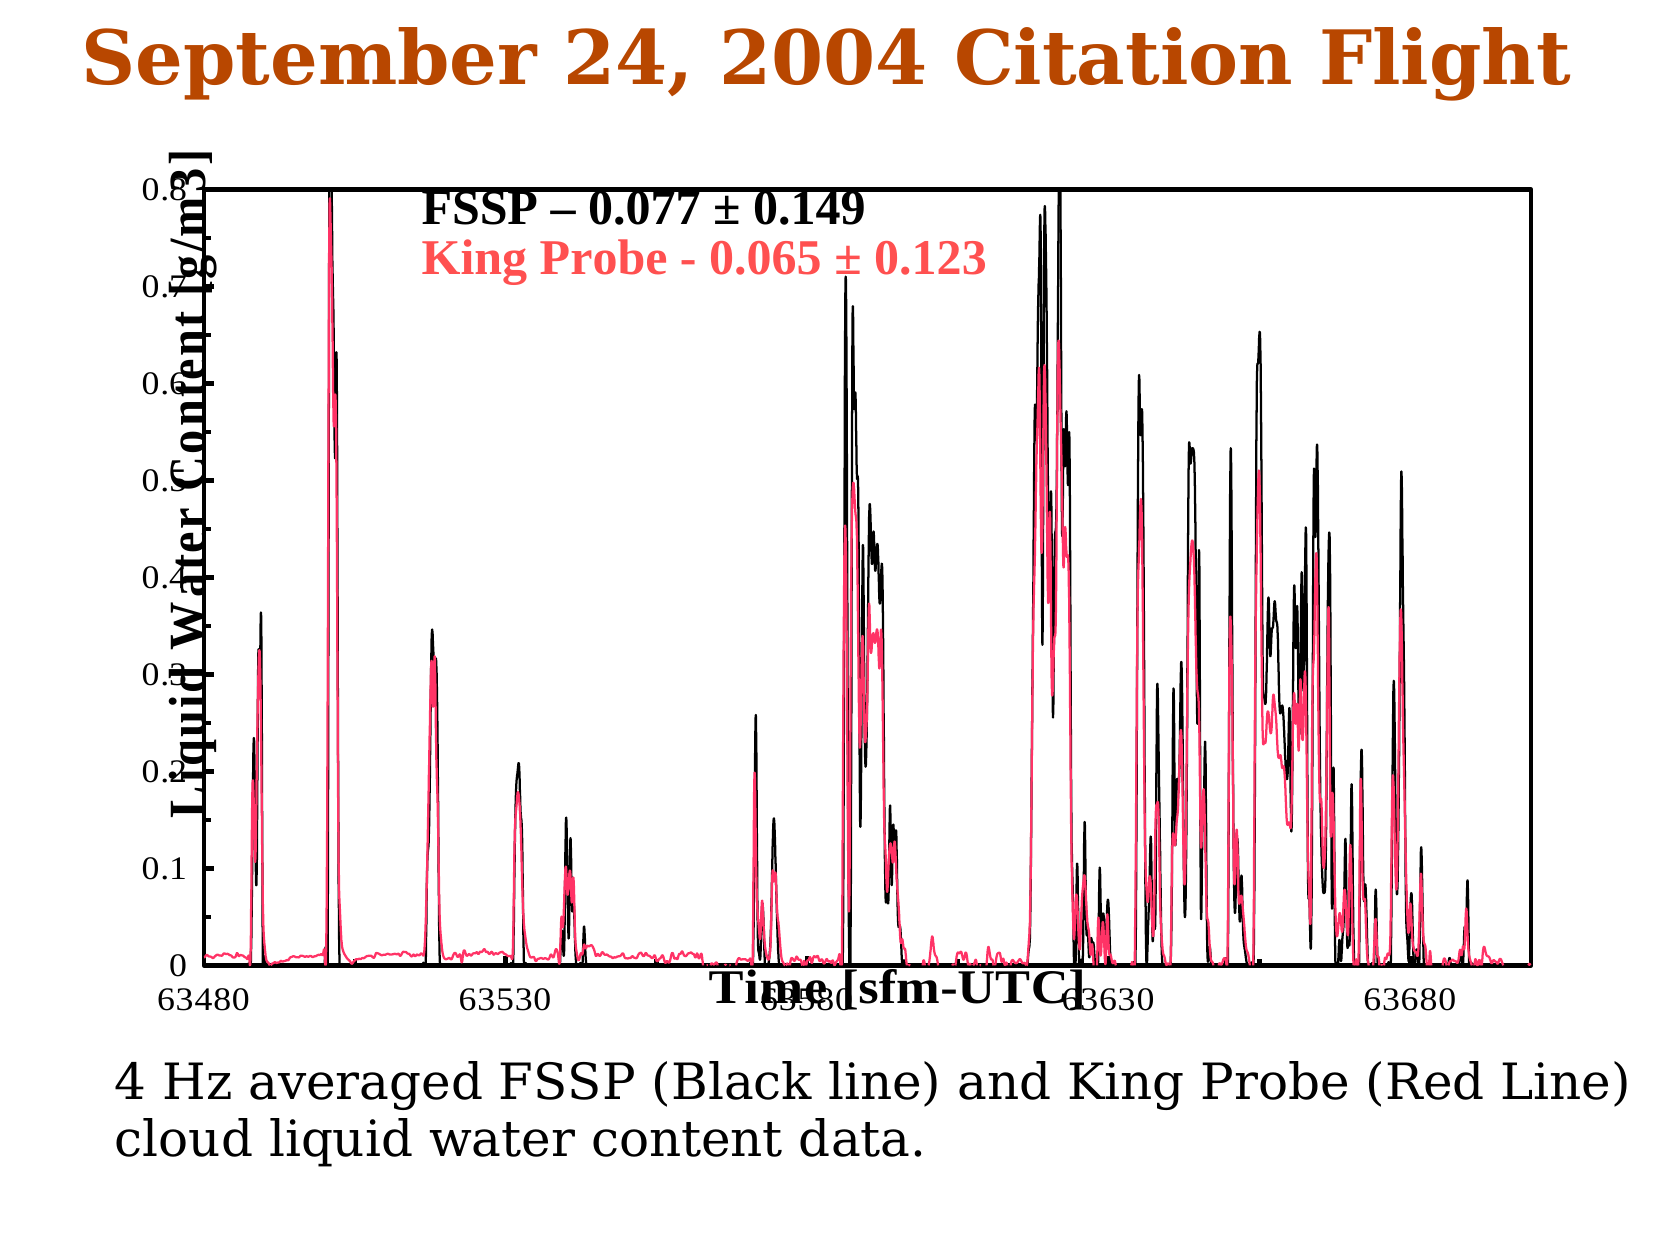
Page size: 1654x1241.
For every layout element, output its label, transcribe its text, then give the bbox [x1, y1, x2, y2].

text_box September 24, 2004 Citation Flight [0, 7, 1654, 110]
text_box FSSP – 0.077 ± 0.149 King Probe - 0.065 ± 0.123 [406, 175, 1033, 289]
text_box 4 Hz averaged FSSP (Black line) and King Probe (Red Line) cloud liquid water content data. [100, 1046, 1647, 1178]
chart [112, 130, 1576, 1031]
